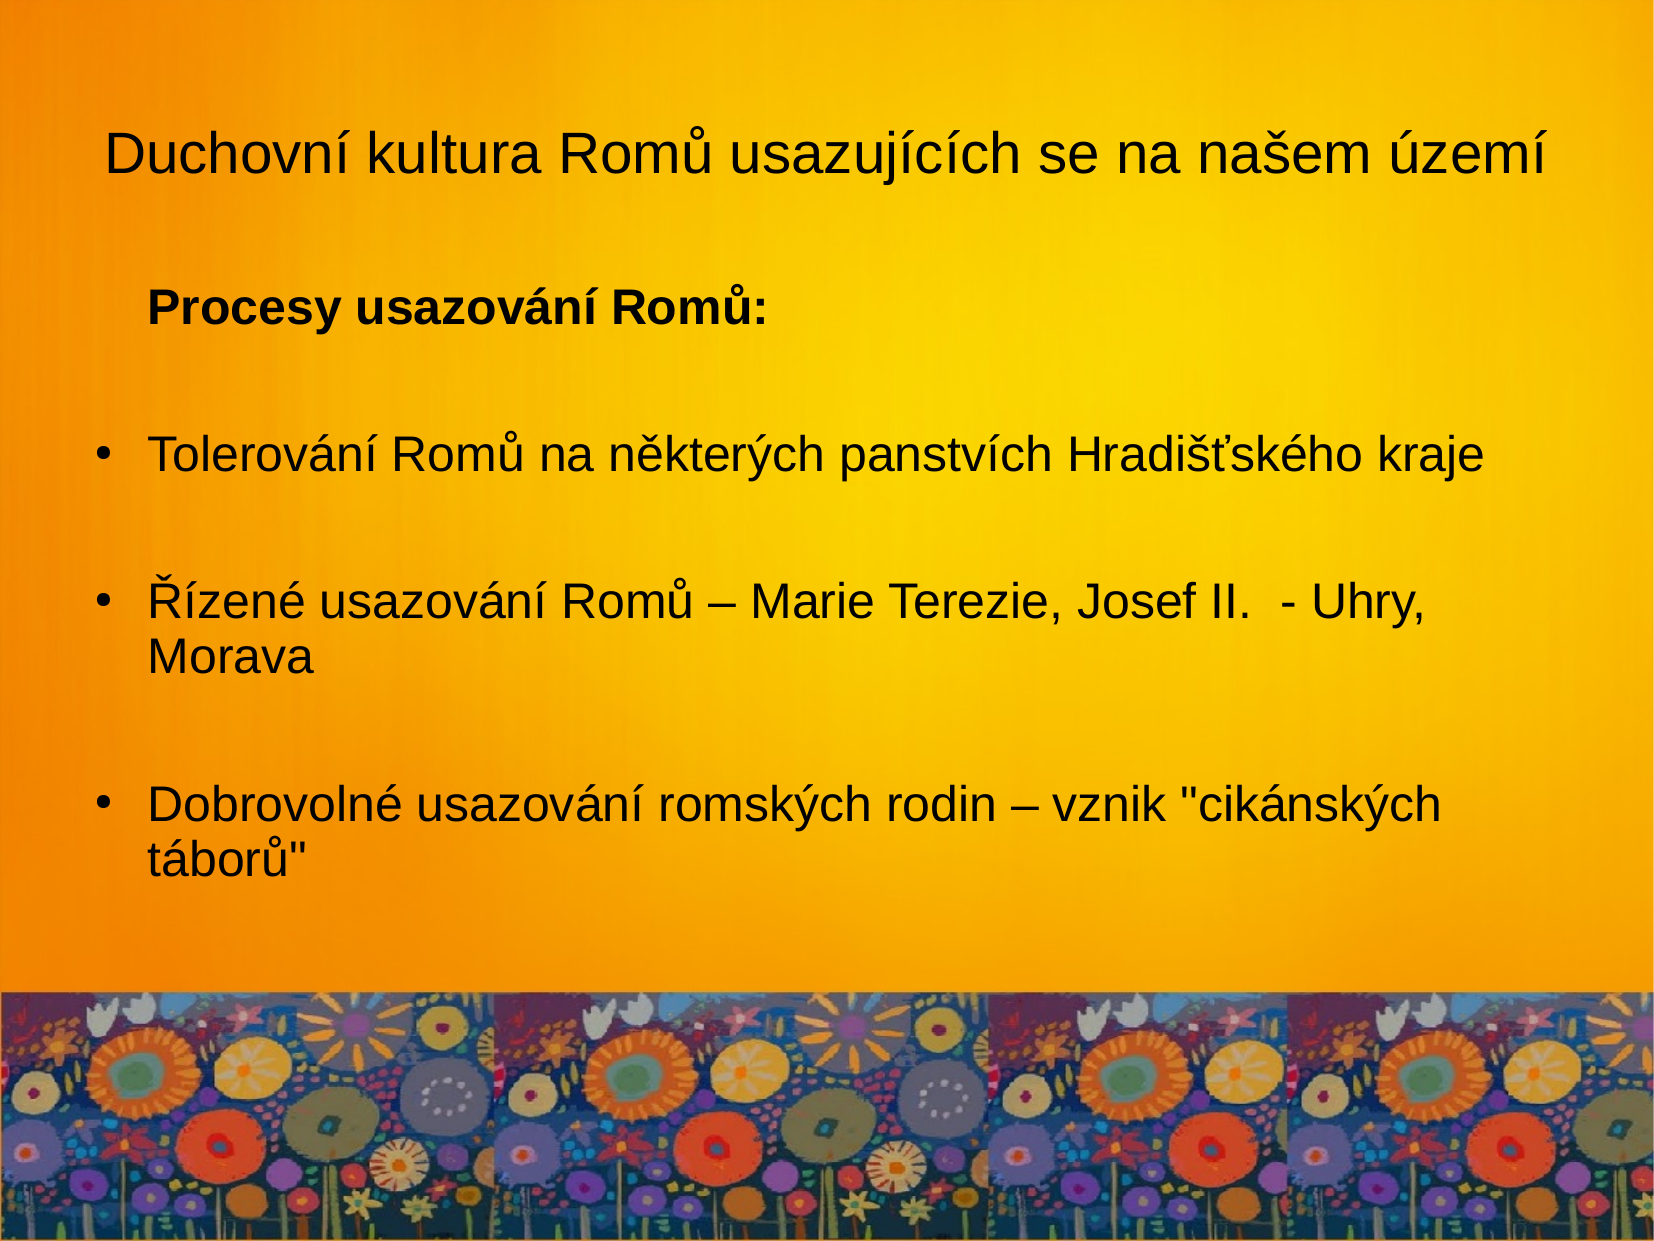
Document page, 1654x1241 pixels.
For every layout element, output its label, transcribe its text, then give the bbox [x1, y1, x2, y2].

title Duchovní kultura Romů usazujících se na našem území [82, 49, 1571, 257]
list Procesy usazování Romů: Tolerování Romů na některých panstvích Hradišťského kraje Řízené usazování Romů – Marie Terezie, Josef II. - Uhry, Morava Dobrovolné usazování romských rodin – vznik "cikánských táborů" [76, 215, 1565, 1034]
picture [0, 0, 1654, 1241]
